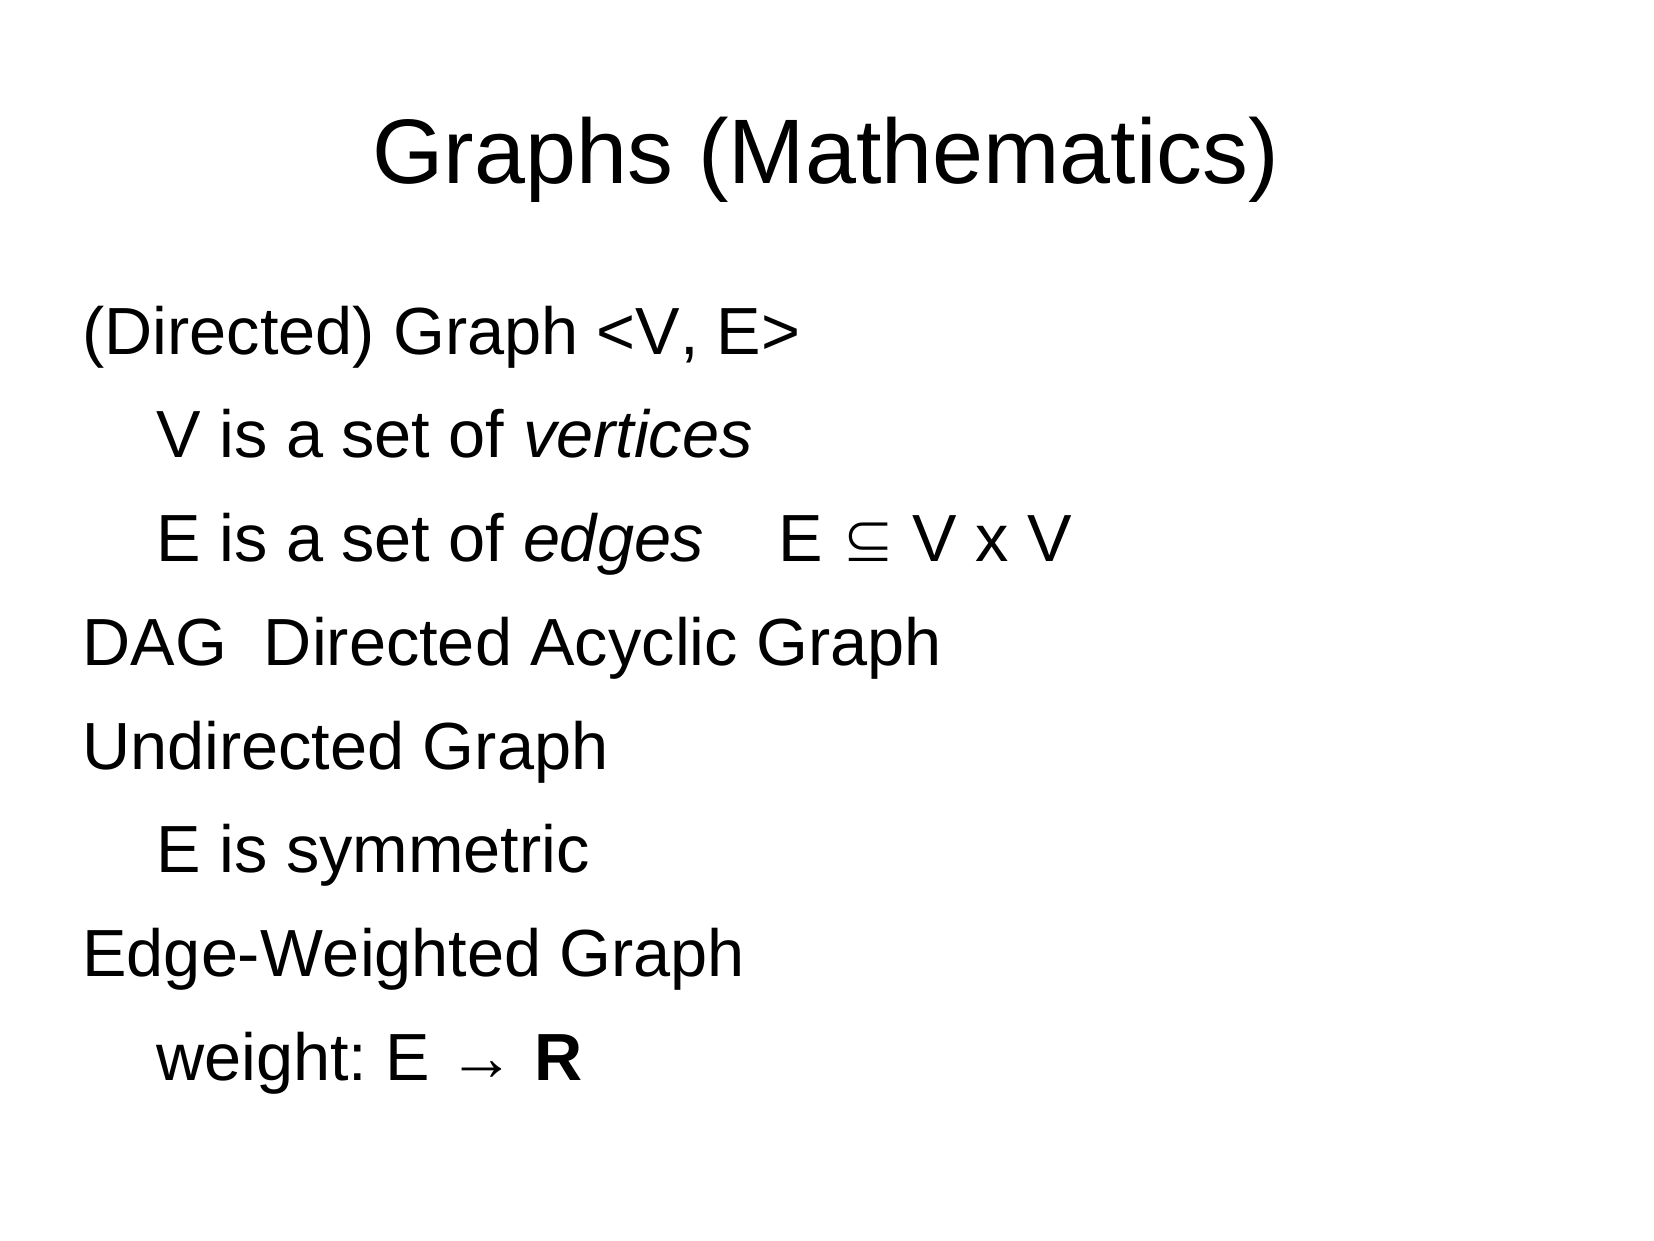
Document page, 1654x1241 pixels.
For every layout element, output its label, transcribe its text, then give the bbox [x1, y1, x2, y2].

list (Directed) Graph <V, E> V is a set of vertices E is a set of edges E  V x V DAG Directed Acyclic Graph Undirected Graph E is symmetric Edge-Weighted Graph weight: E → R [82, 290, 1571, 1200]
title Graphs (Mathematics) [82, 49, 1571, 257]
